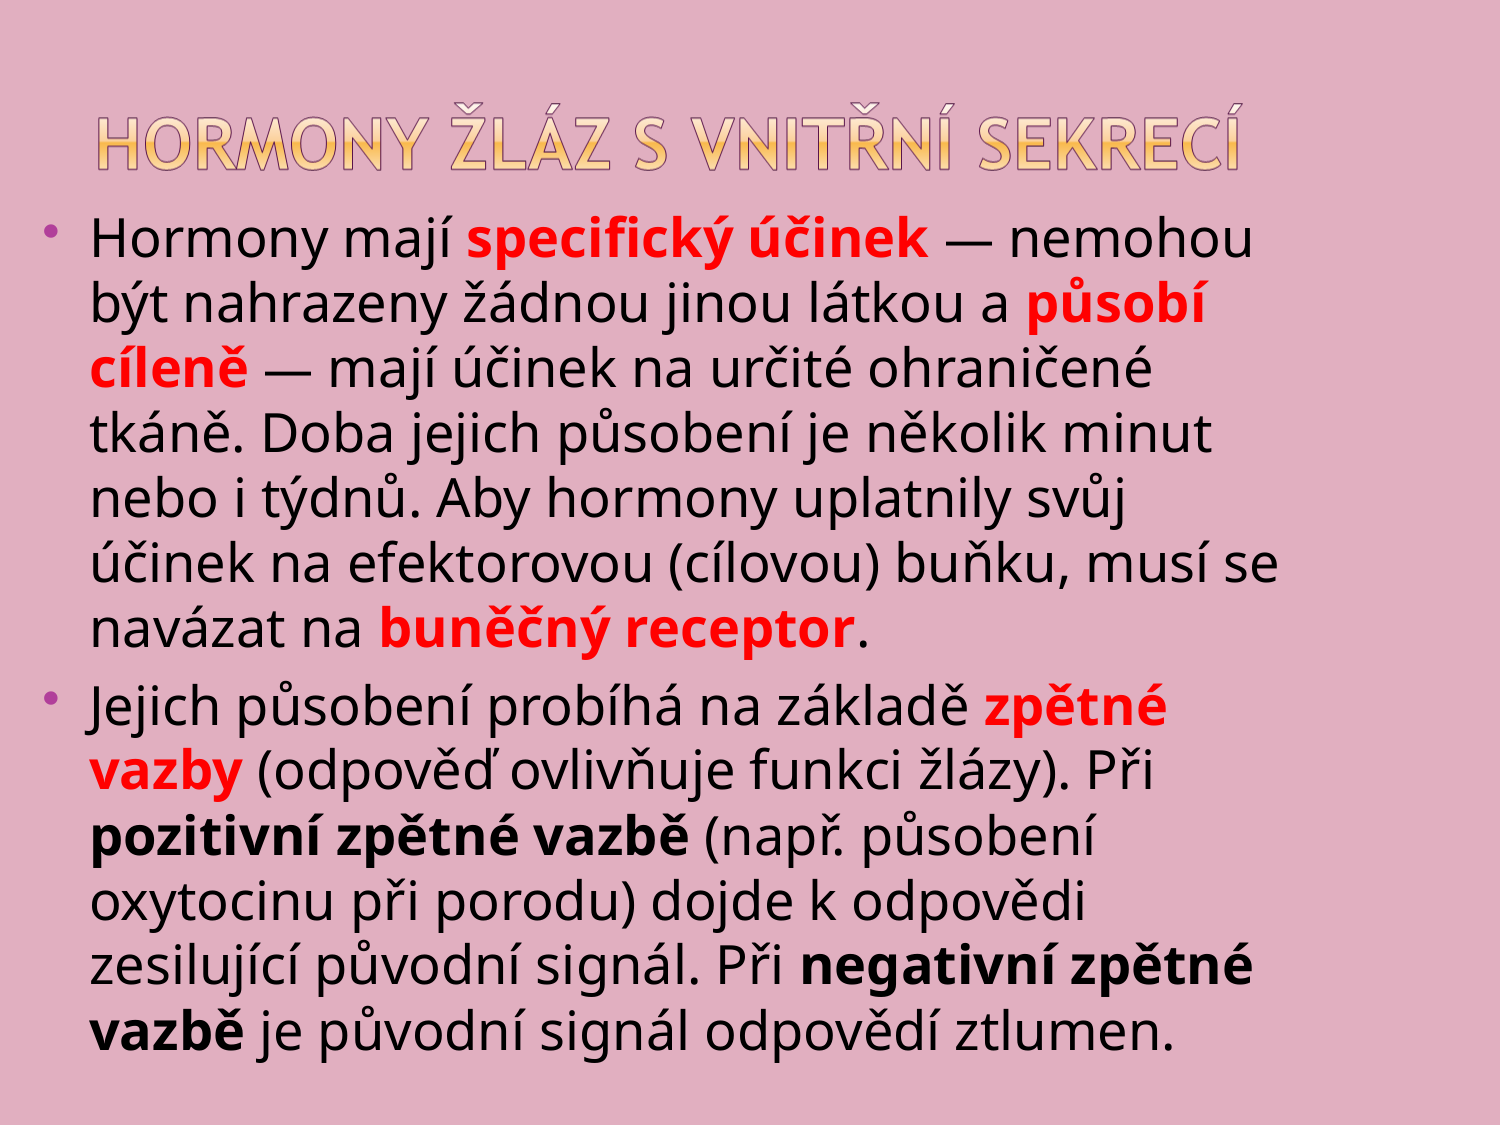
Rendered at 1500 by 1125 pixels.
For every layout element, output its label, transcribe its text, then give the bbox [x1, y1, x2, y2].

list Hormony mají specifický účinek — nemohou být nahrazeny žádnou jinou látkou a působí cíleně — mají účinek na určité ohraničené tkáně. Doba jejich působení je několik minut nebo i týdnů. Aby hormony uplatnily svůj účinek na efektorovou (cílovou) buňku, musí se navázat na buněčný receptor. Jejich působení probíhá na základě zpětné vazby (odpověď ovlivňuje funkci žlázy). Při pozitivní zpětné vazbě (např. působení oxytocinu při porodu) dojde k odpovědi zesilující původní signál. Při negativní zpětné vazbě je původní signál odpovědí ztlumen. [29, 196, 1317, 1069]
text_box [51, 53, 1286, 196]
